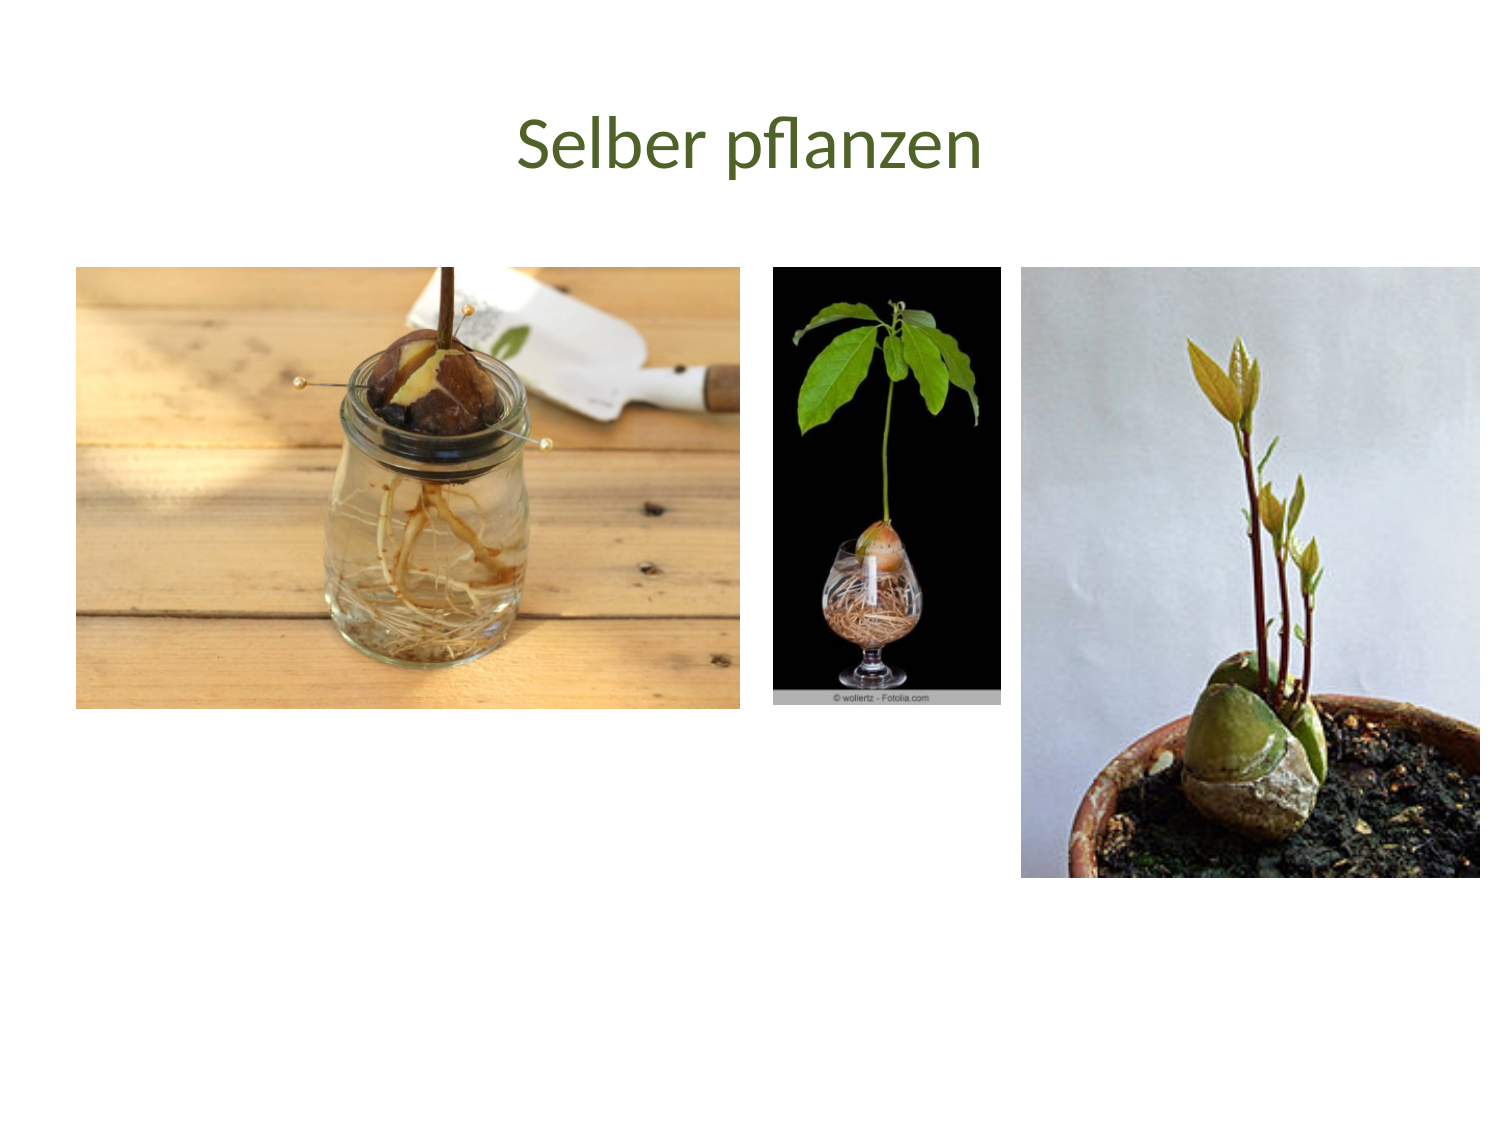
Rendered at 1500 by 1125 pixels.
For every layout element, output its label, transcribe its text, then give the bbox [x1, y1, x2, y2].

picture [773, 267, 1001, 705]
title Selber pflanzen [75, 45, 1426, 233]
picture [1021, 267, 1480, 878]
picture [76, 267, 740, 709]
